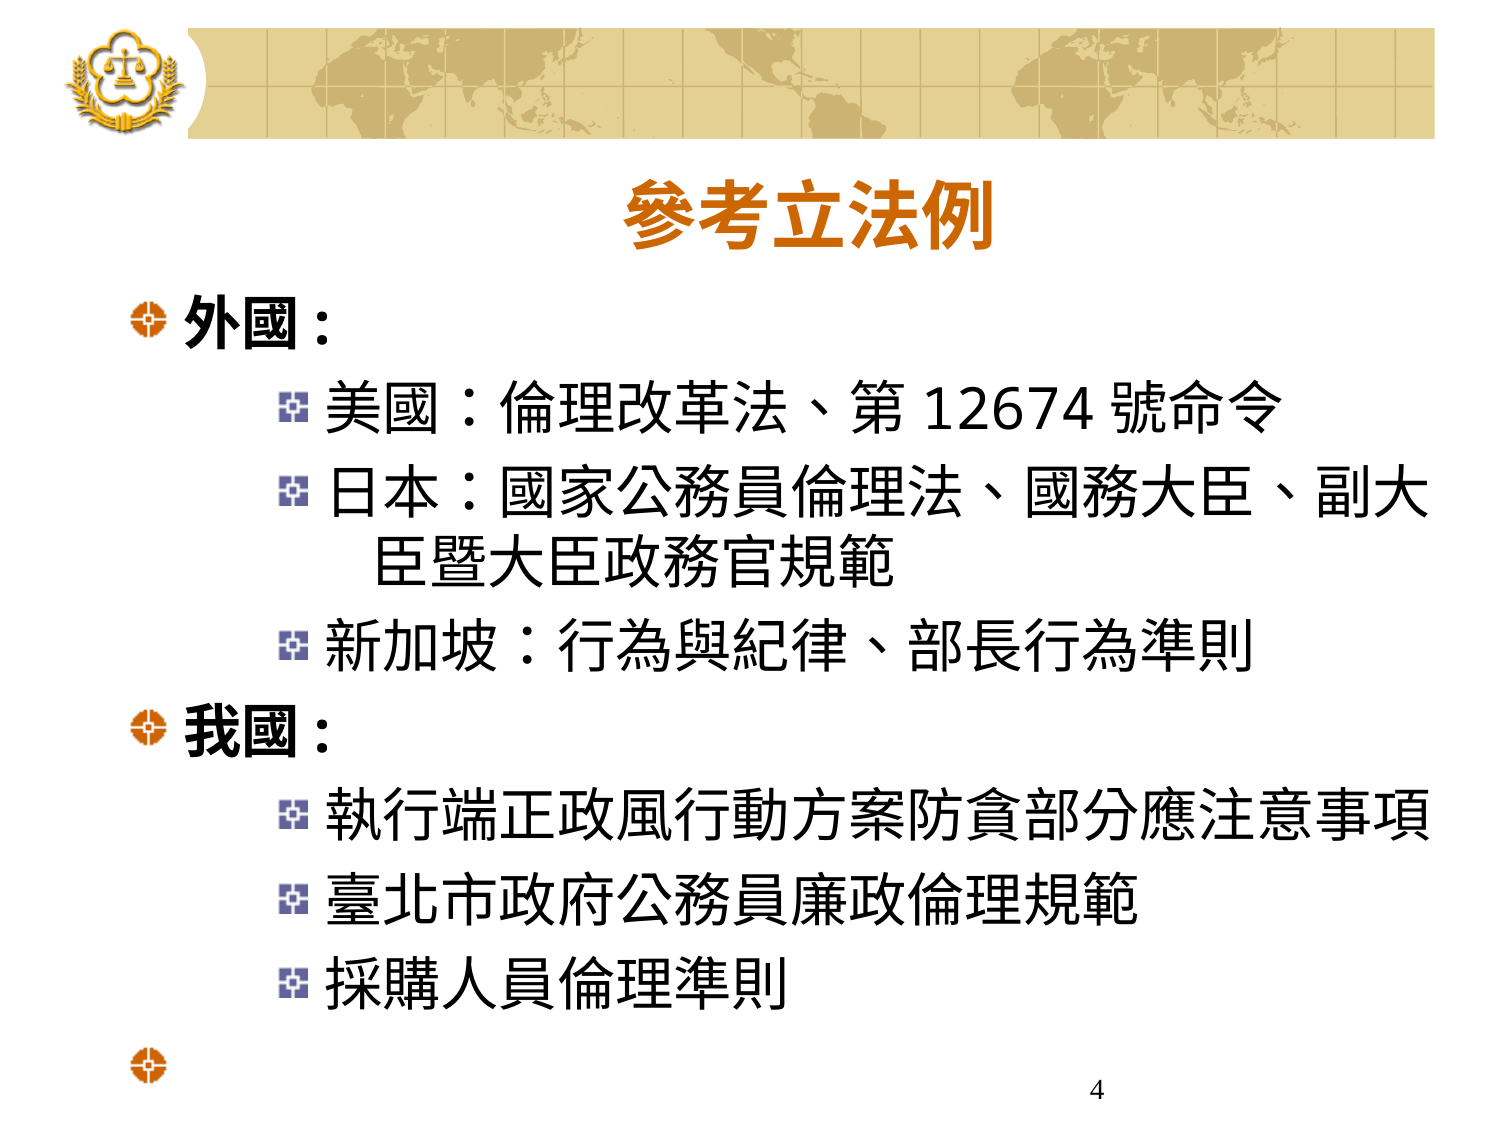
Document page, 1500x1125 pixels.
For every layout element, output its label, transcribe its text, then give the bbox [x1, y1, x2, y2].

text_box [1074, 1071, 1388, 1113]
title 參考立法例 [183, 148, 1436, 278]
list 外國: 美國：倫理改革法、第12674號命令 日本：國家公務員倫理法、國務大臣、副大臣暨大臣政務官規範 新加坡：行為與紀律、部長行為準則 我國: 執行端正政風行動方案防貪部分應注意事項 臺北市政府公務員廉政倫理規範 採購人員倫理準則 [112, 278, 1447, 1071]
